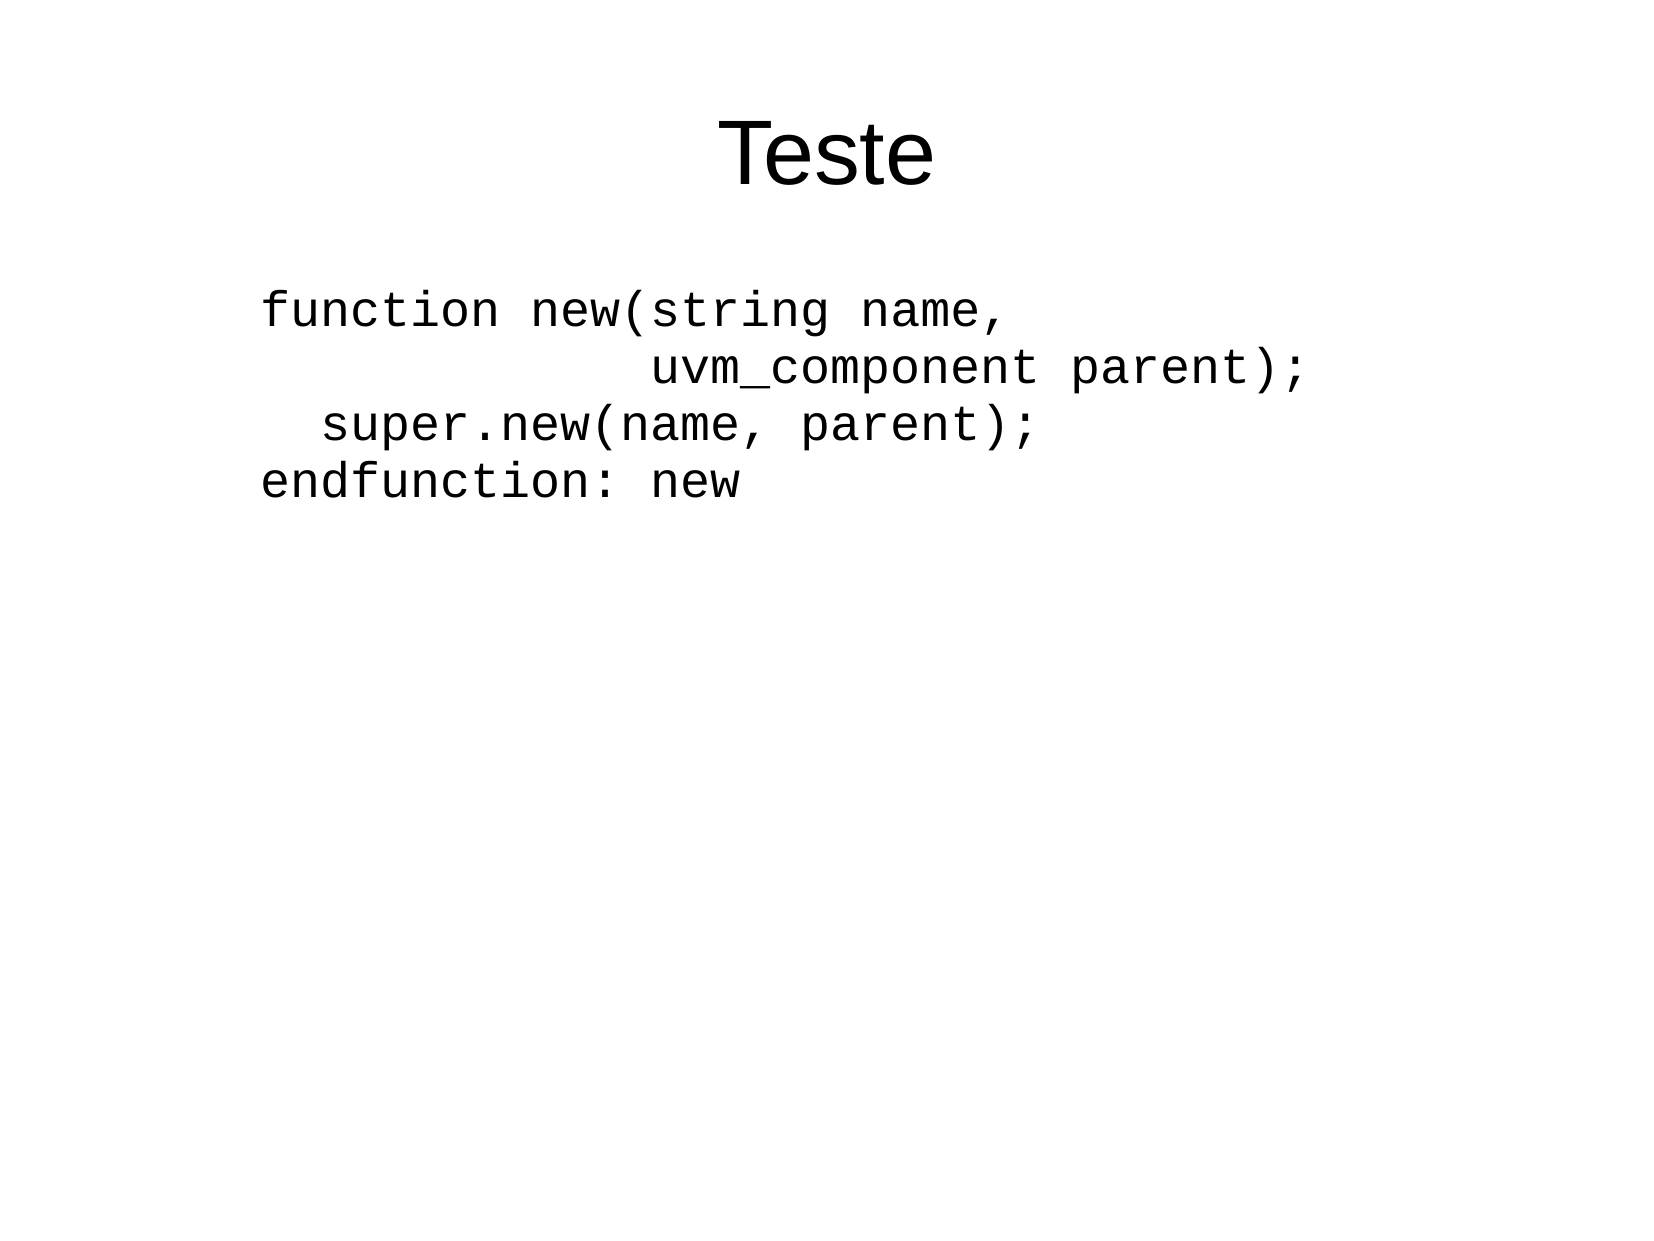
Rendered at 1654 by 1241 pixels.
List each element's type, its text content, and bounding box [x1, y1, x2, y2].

list function new(string name, uvm_component parent); super.new(name, parent); endfunction: new [260, 285, 1311, 1156]
title Teste [82, 49, 1571, 257]
